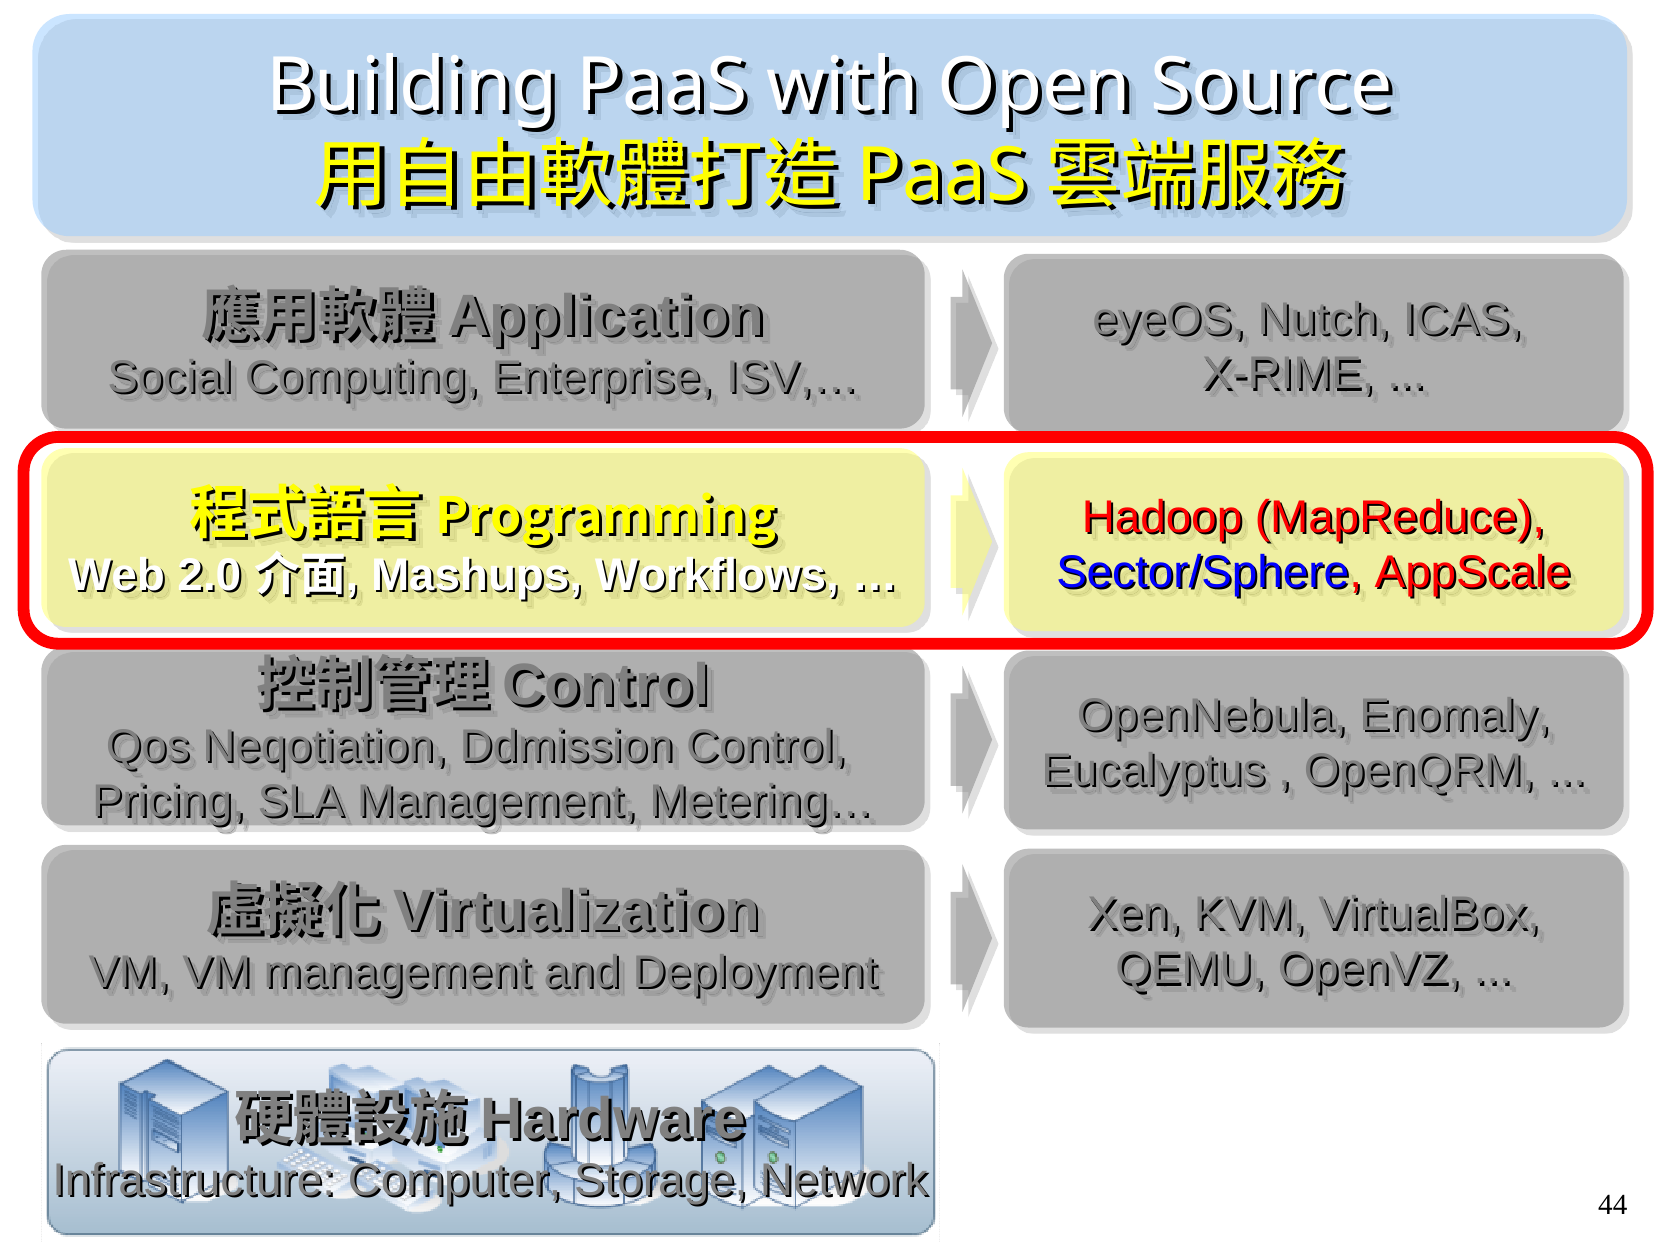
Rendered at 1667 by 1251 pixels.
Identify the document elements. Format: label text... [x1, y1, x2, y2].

text_box 應用軟體 Application Social Computing, Enterprise, ISV,… [41, 249, 925, 429]
text_box Xen, KVM, VirtualBox, QEMU, OpenVZ, ... [1003, 848, 1624, 1028]
text_box Building PaaS with Open Source 用自由軟體打造PaaS雲端服務 [32, 13, 1628, 237]
text_box Hadoop (MapReduce), Sector/Sphere, AppScale [1003, 452, 1624, 632]
text_box 程式語言 Programming Web 2.0 介面, Mashups, Workflows, … [41, 448, 925, 627]
text_box [950, 269, 993, 417]
text_box [950, 864, 993, 1012]
text_box [950, 665, 993, 814]
text_box eyeOS, Nutch, ICAS, X-RIME, ... [1003, 253, 1624, 431]
text_box [950, 467, 993, 616]
text_box 控制管理 Control Qos Neqotiation, Ddmission Control, Pricing, SLA Management, Metering… [41, 650, 925, 826]
text_box OpenNebula, Enomaly, Eucalyptus , OpenQRM, ... [1003, 650, 1624, 830]
text_box 虛擬化 Virtualization VM, VM management and Deployment [41, 844, 925, 1024]
picture [41, 1043, 940, 1242]
